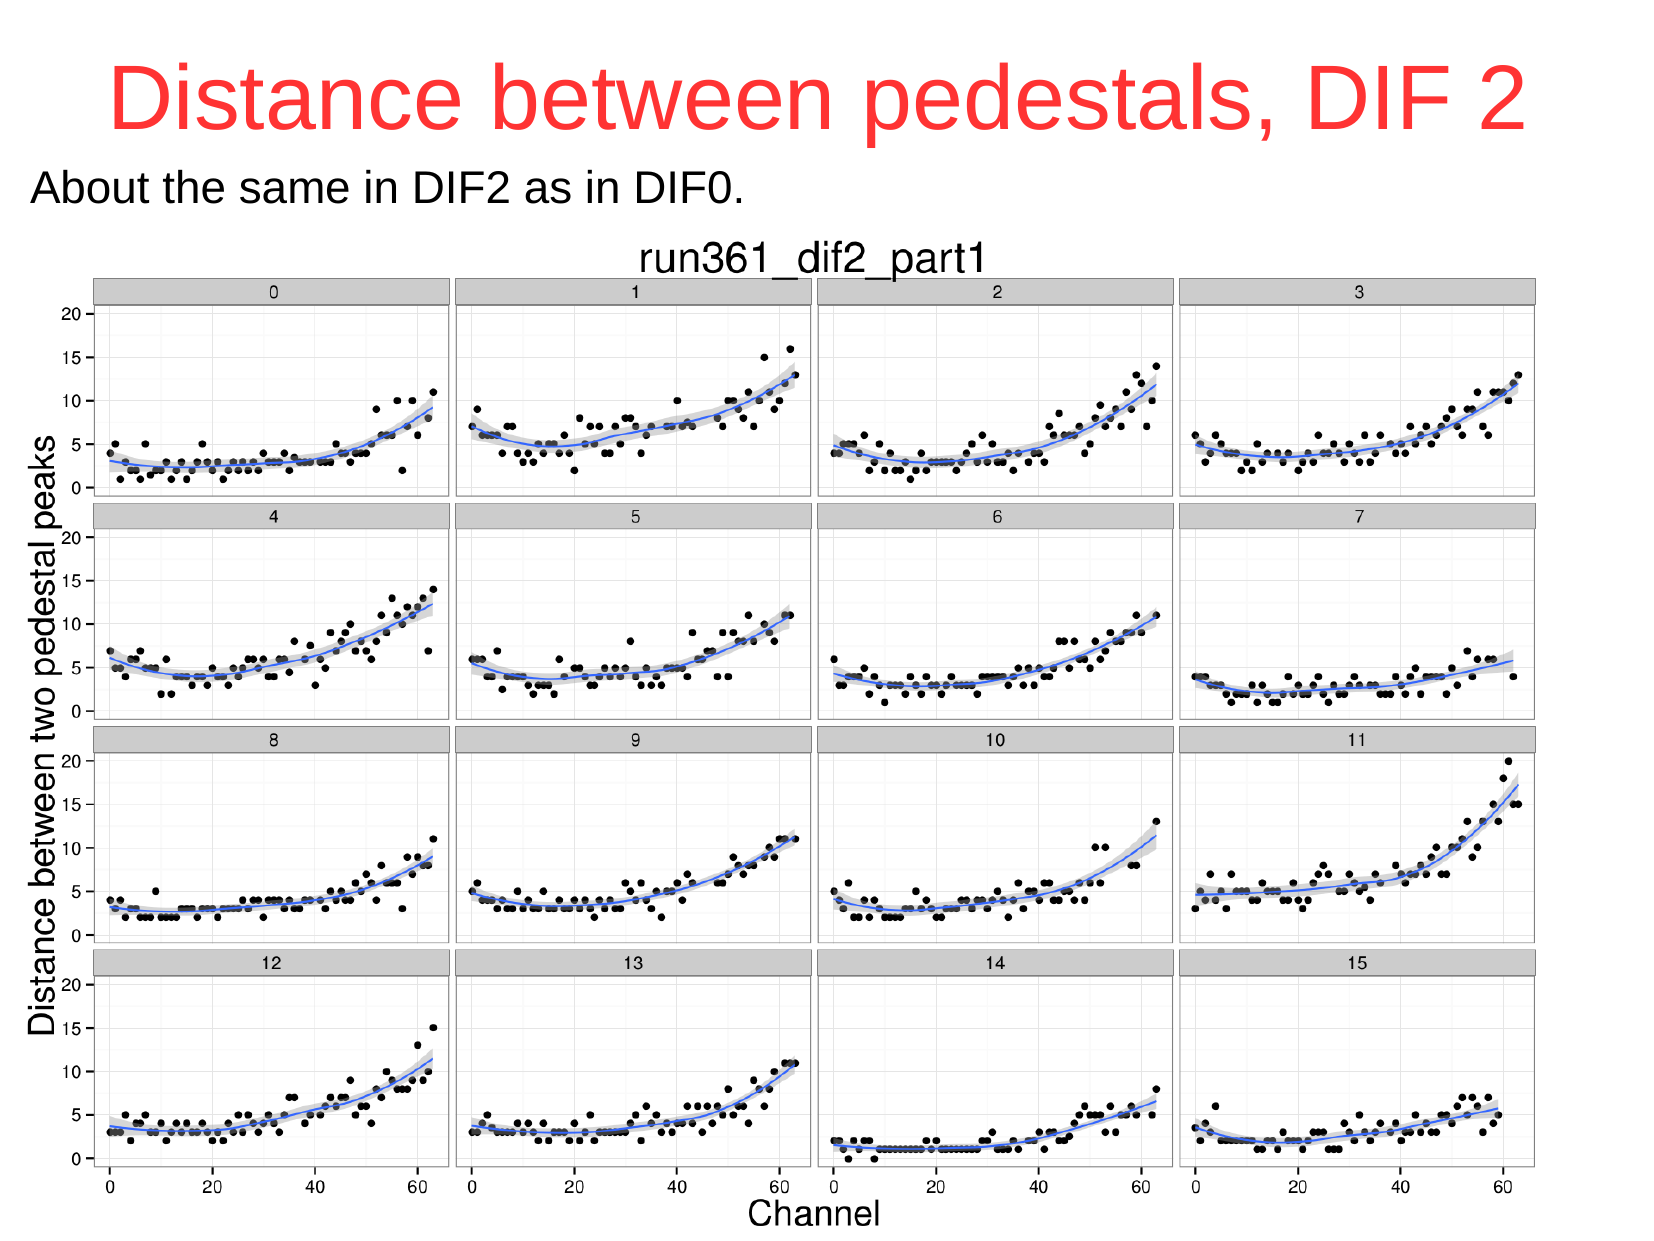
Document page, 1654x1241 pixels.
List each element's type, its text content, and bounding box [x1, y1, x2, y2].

text_box About the same in DIF2 as in DIF0. [30, 120, 1606, 256]
title Distance between pedestals, DIF 2 [75, 15, 1564, 120]
picture [9, 209, 1561, 1241]
